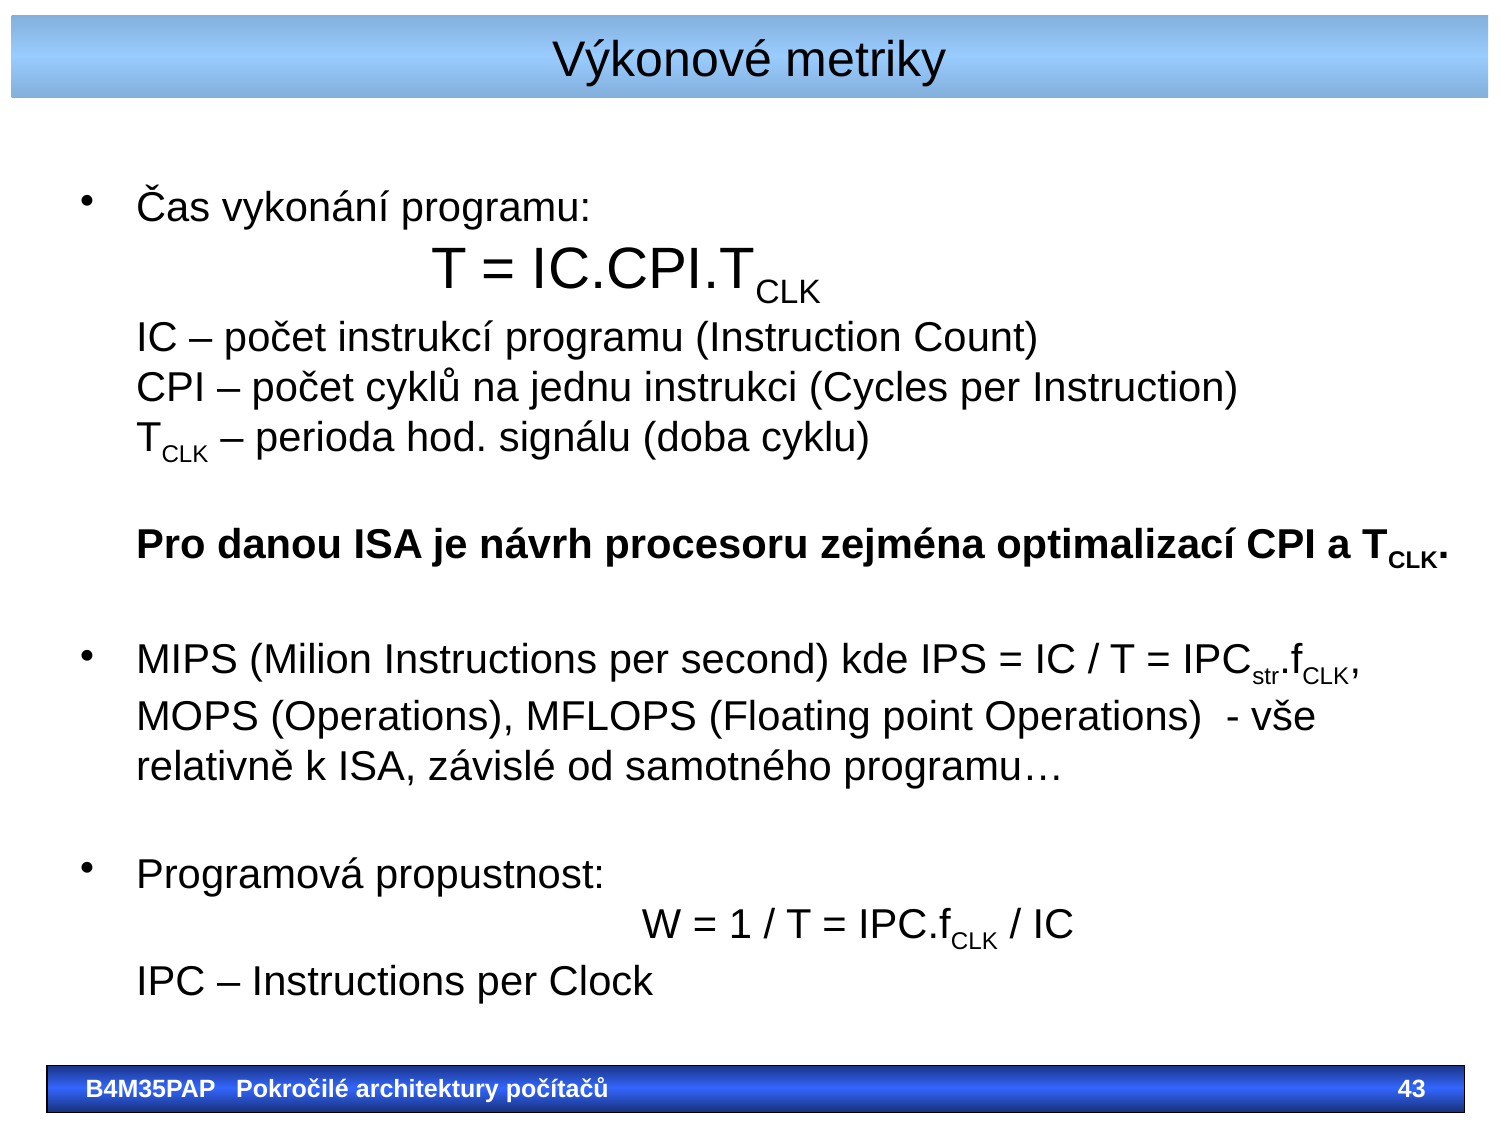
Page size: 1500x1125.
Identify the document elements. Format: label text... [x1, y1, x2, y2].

slide_number <number> [1346, 1065, 1441, 1112]
list Čas vykonání programu: T = IC.CPI.TCLK IC – počet instrukcí programu (Instruction Count) CPI – počet cyklů na jednu instrukci (Cycles per Instruction) TCLK – perioda hod. signálu (doba cyklu) Pro danou ISA je návrh procesoru zejména optimalizací CPI a TCLK. MIPS (Milion Instructions per second) kde IPS = IC / T = IPCstr.fCLK, MOPS (Operations), MFLOPS (Floating point Operations) - vše relativně k ISA, závislé od samotného programu… Programová propustnost: W = 1 / T = IPC.fCLK / IC IPC – Instructions per Clock [64, 172, 1500, 1000]
footer B4M35PAP Pokročilé architektury počítačů [70, 1065, 1429, 1113]
title Výkonové metriky [11, 15, 1489, 98]
